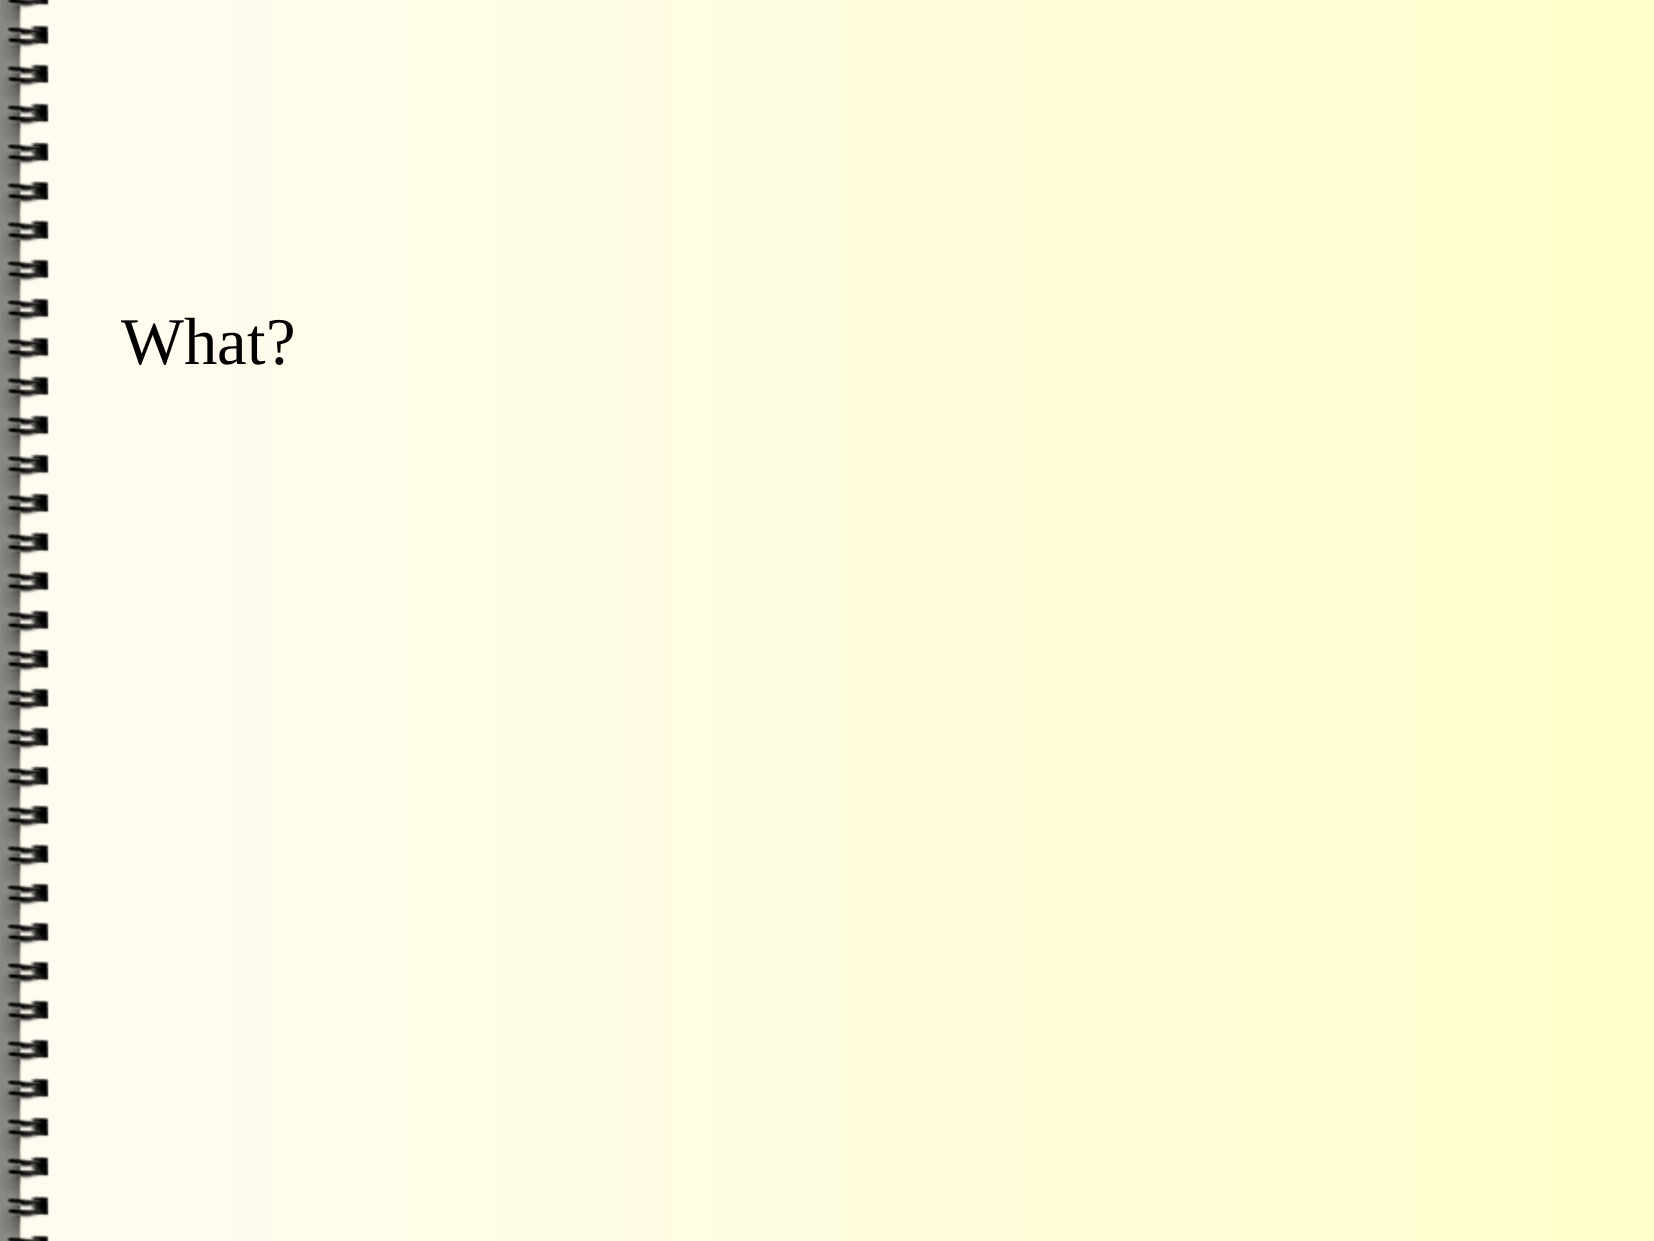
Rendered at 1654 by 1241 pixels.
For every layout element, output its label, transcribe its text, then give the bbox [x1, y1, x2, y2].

picture [0, 0, 1654, 1241]
subtitle What? [121, 112, 1534, 1164]
